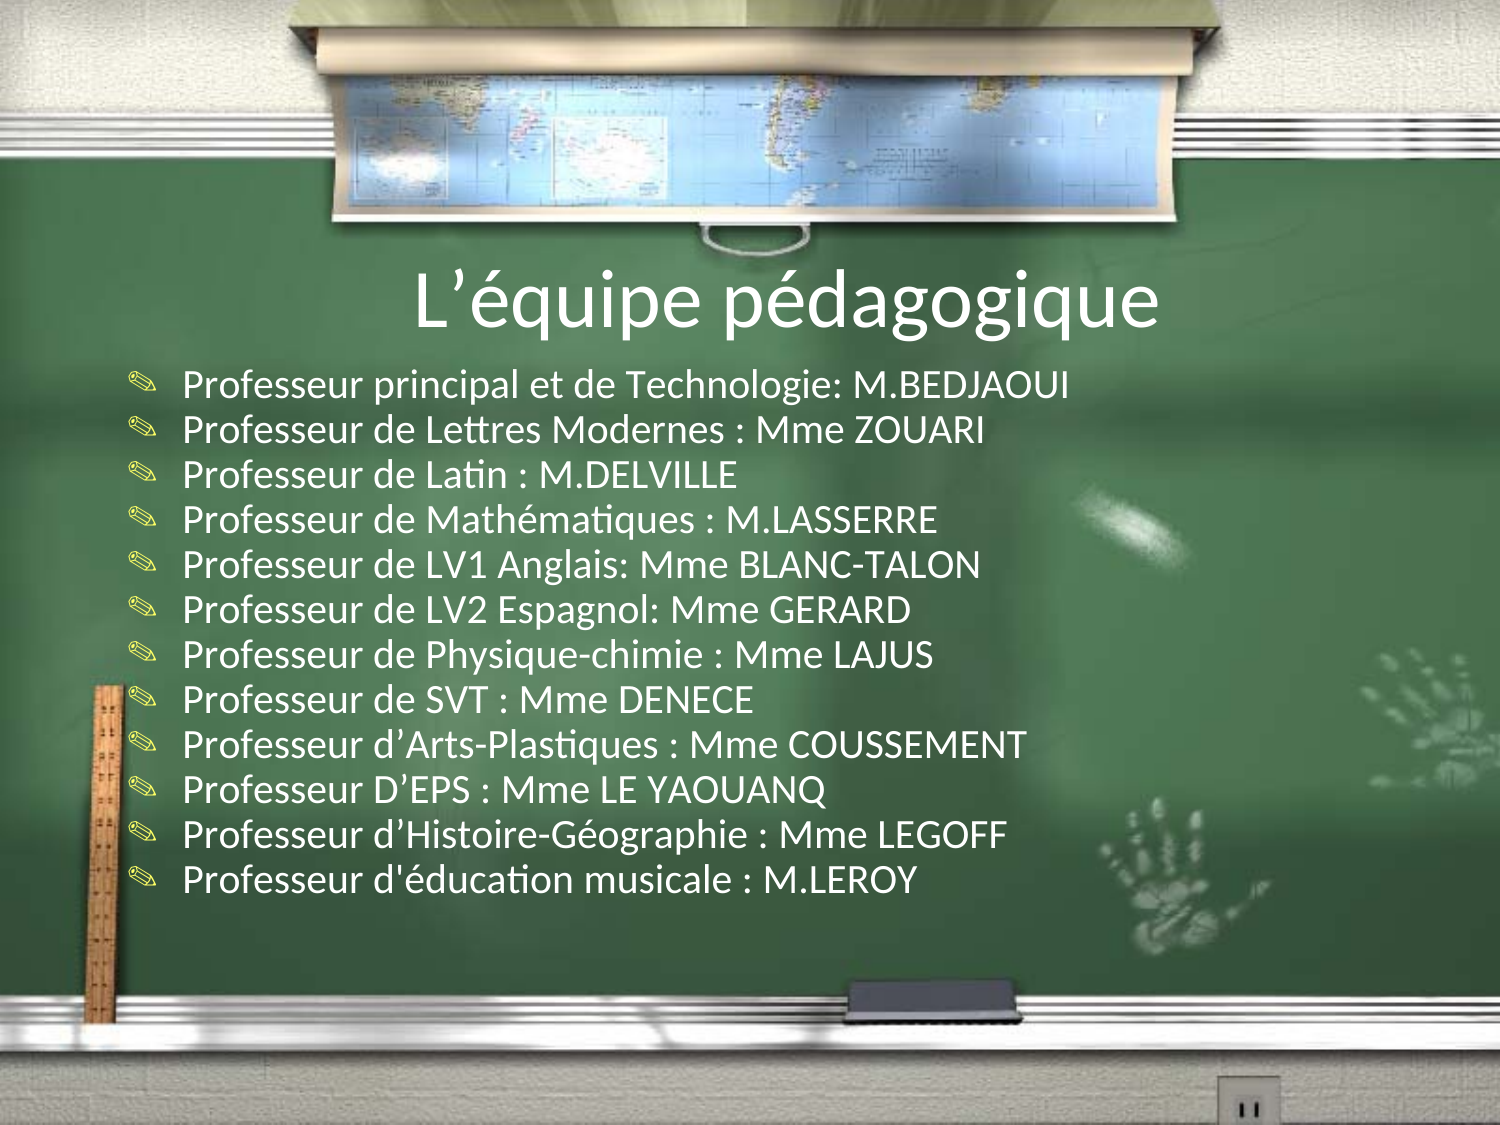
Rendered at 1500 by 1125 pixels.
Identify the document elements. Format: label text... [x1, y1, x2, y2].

text_box L’équipe pédagogique [187, 224, 1388, 354]
text_box Professeur principal et de Technologie: M.BEDJAOUI Professeur de Lettres Modernes : Mme ZOUARI Professeur de Latin : M.DELVILLE Professeur de Mathématiques : M.LASSERRE Professeur de LV1 Anglais: Mme BLANC-TALON Professeur de LV2 Espagnol: Mme GERARD Professeur de Physique-chimie : Mme LAJUS Professeur de SVT : Mme DENECE Professeur d’Arts-Plastiques : Mme COUSSEMENT Professeur D’EPS : Mme LE YAOUANQ Professeur d’Histoire-Géographie : Mme LEGOFF Professeur d'éducation musicale : M.LEROY [112, 354, 1388, 1026]
picture [0, 0, 1500, 1125]
